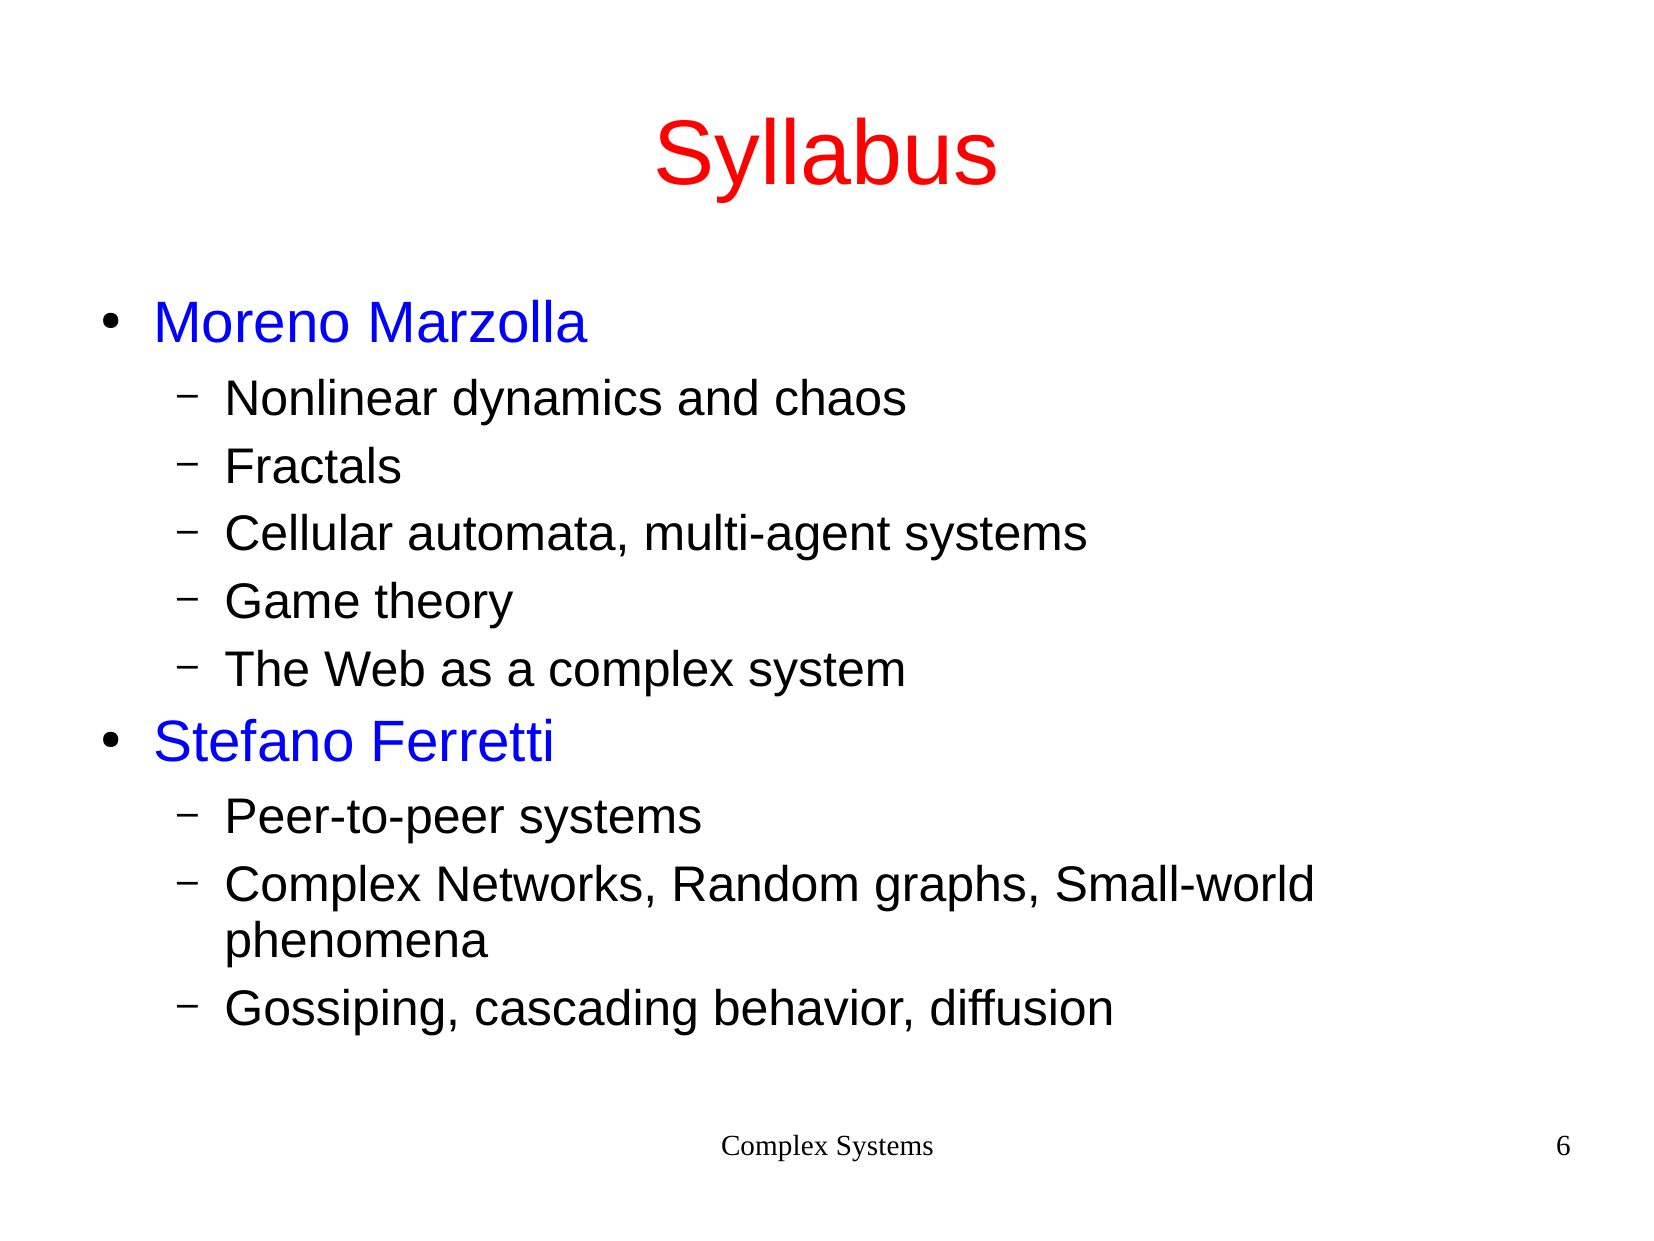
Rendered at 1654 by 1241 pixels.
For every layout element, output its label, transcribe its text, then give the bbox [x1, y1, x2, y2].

list Moreno Marzolla Nonlinear dynamics and chaos Fractals Cellular automata, multi-agent systems Game theory The Web as a complex system Stefano Ferretti Peer-to-peer systems Complex Networks, Random graphs, Small-world phenomena Gossiping, cascading behavior, diffusion [82, 290, 1571, 1109]
title Syllabus [82, 49, 1571, 257]
